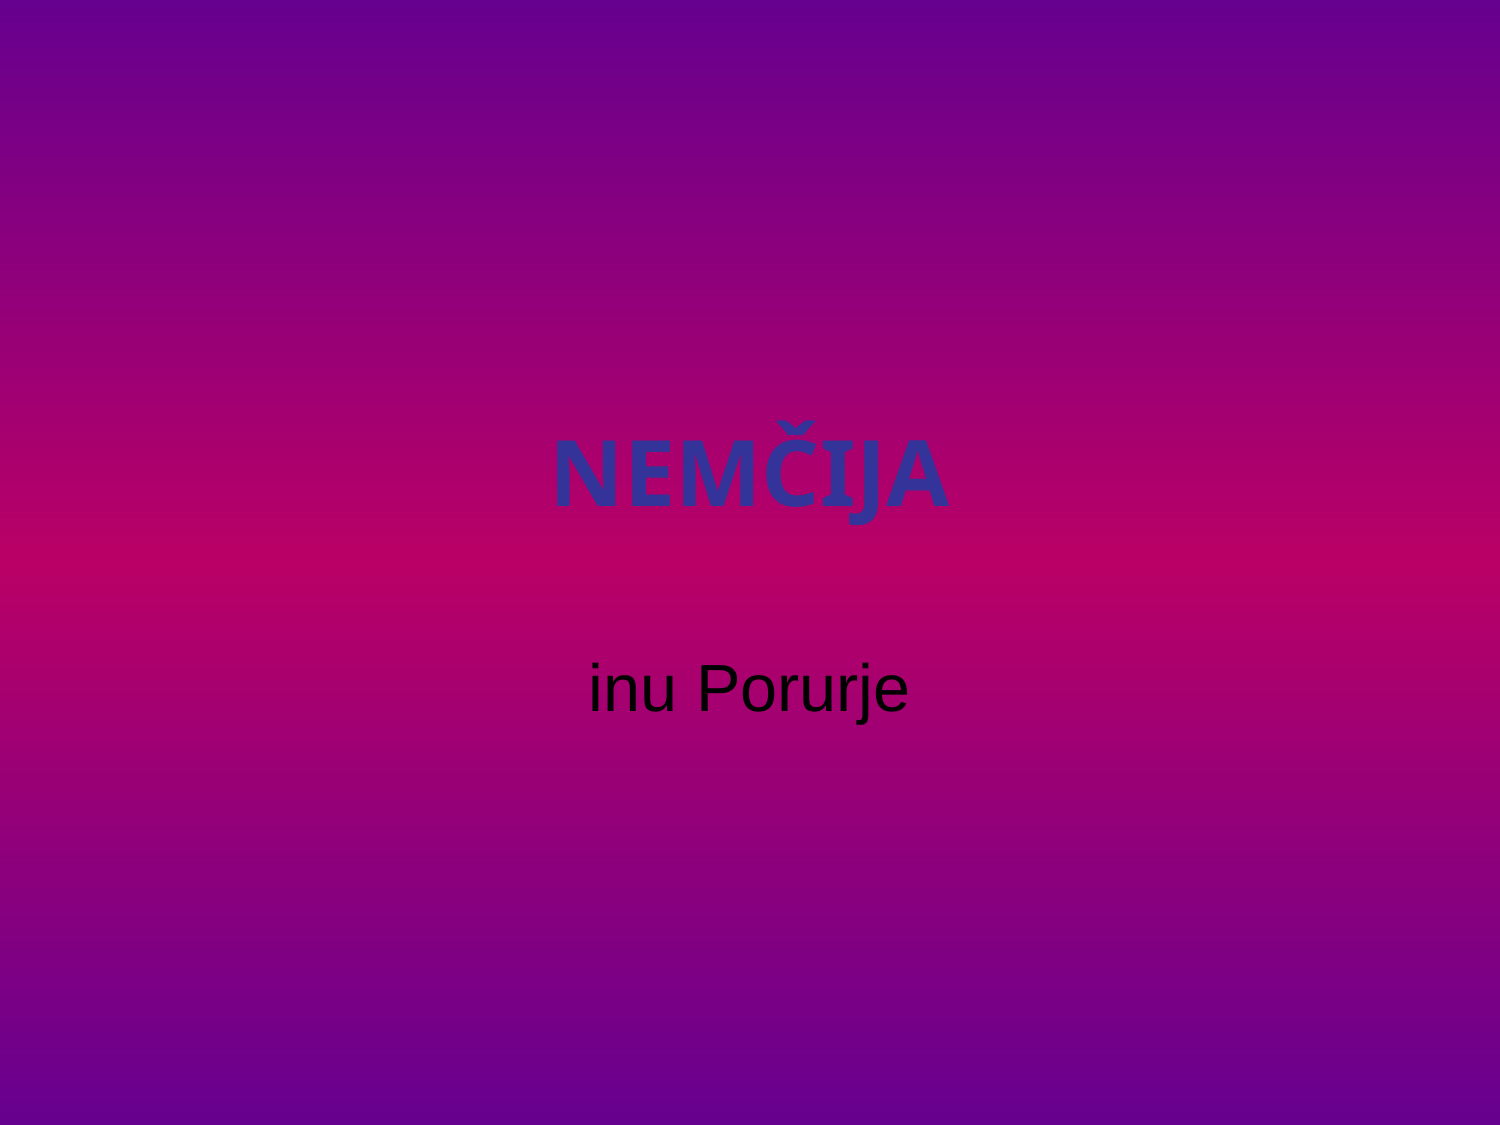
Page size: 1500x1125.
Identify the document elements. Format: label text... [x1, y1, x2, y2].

subtitle inu Porurje [225, 637, 1275, 925]
title NEMČIJA [112, 349, 1388, 591]
